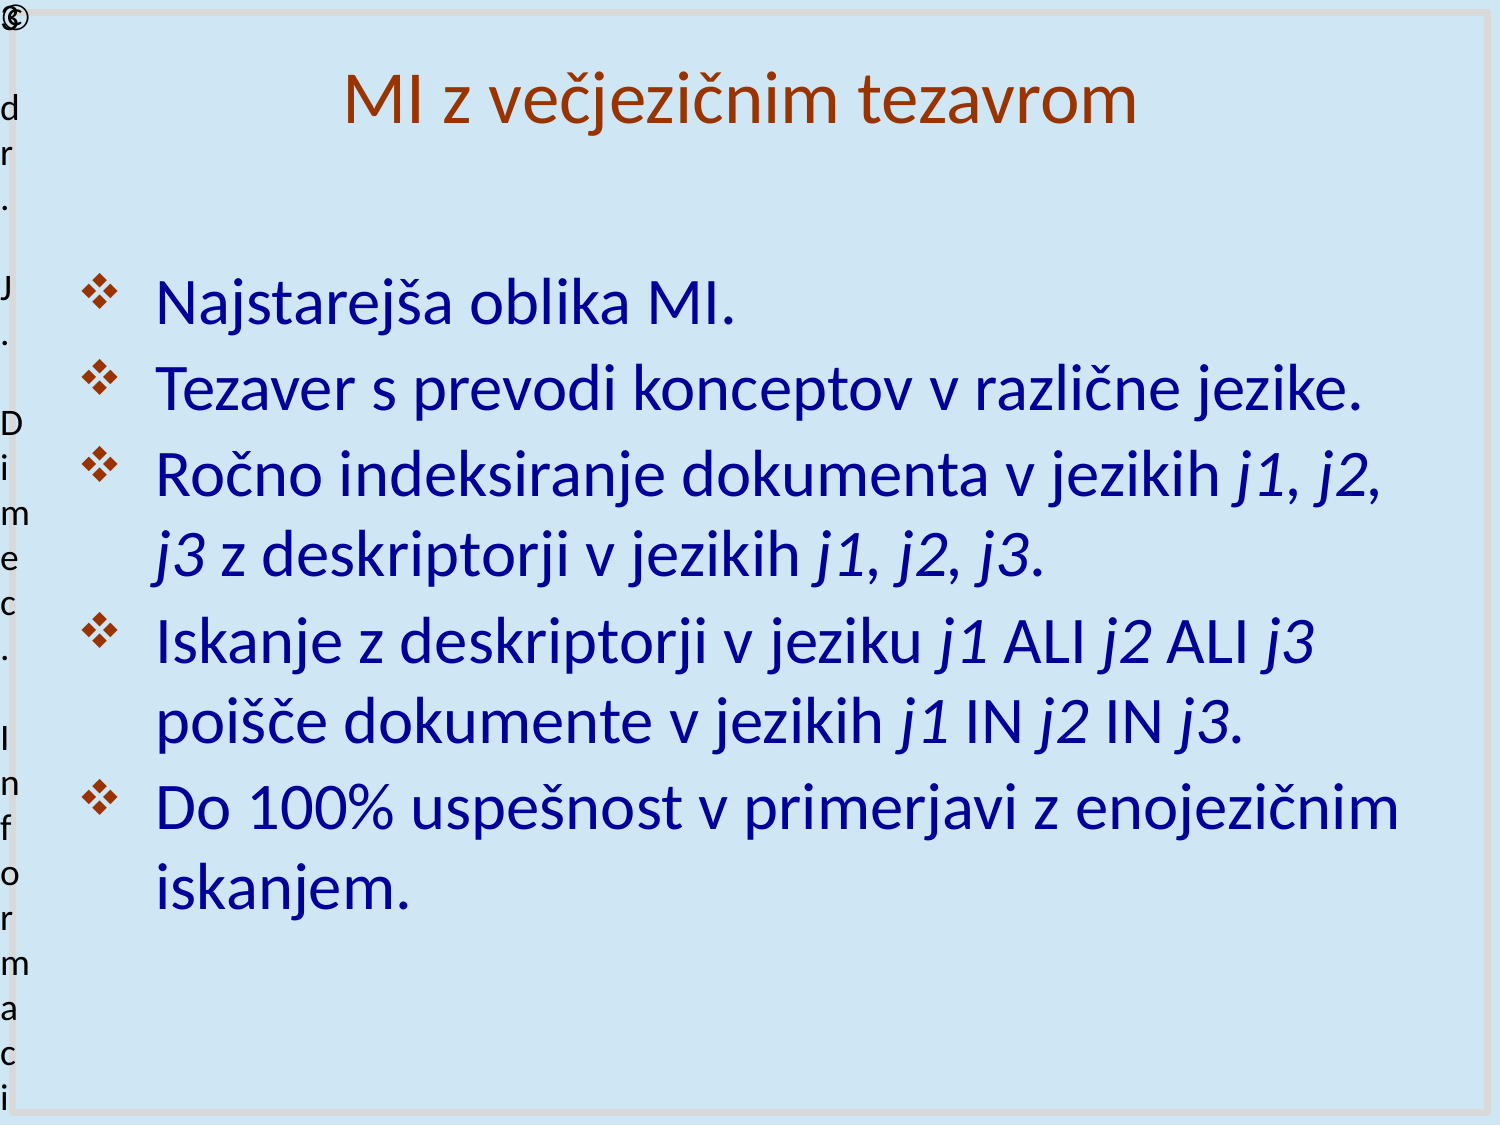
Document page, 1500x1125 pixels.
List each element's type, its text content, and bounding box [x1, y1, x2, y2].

list Najstarejša oblika MI. Tezaver s prevodi konceptov v različne jezike. Ročno indeksiranje dokumenta v jezikih j1, j2, j3 z deskriptorji v jezikih j1, j2, j3. Iskanje z deskriptorji v jeziku j1 ALI j2 ALI j3 poišče dokumente v jezikih j1 IN j2 IN j3. Do 100% uspešnost v primerjavi z enojezičnim iskanjem. [62, 249, 1438, 1050]
title MI z večjezičnim tezavrom [37, 24, 1463, 163]
